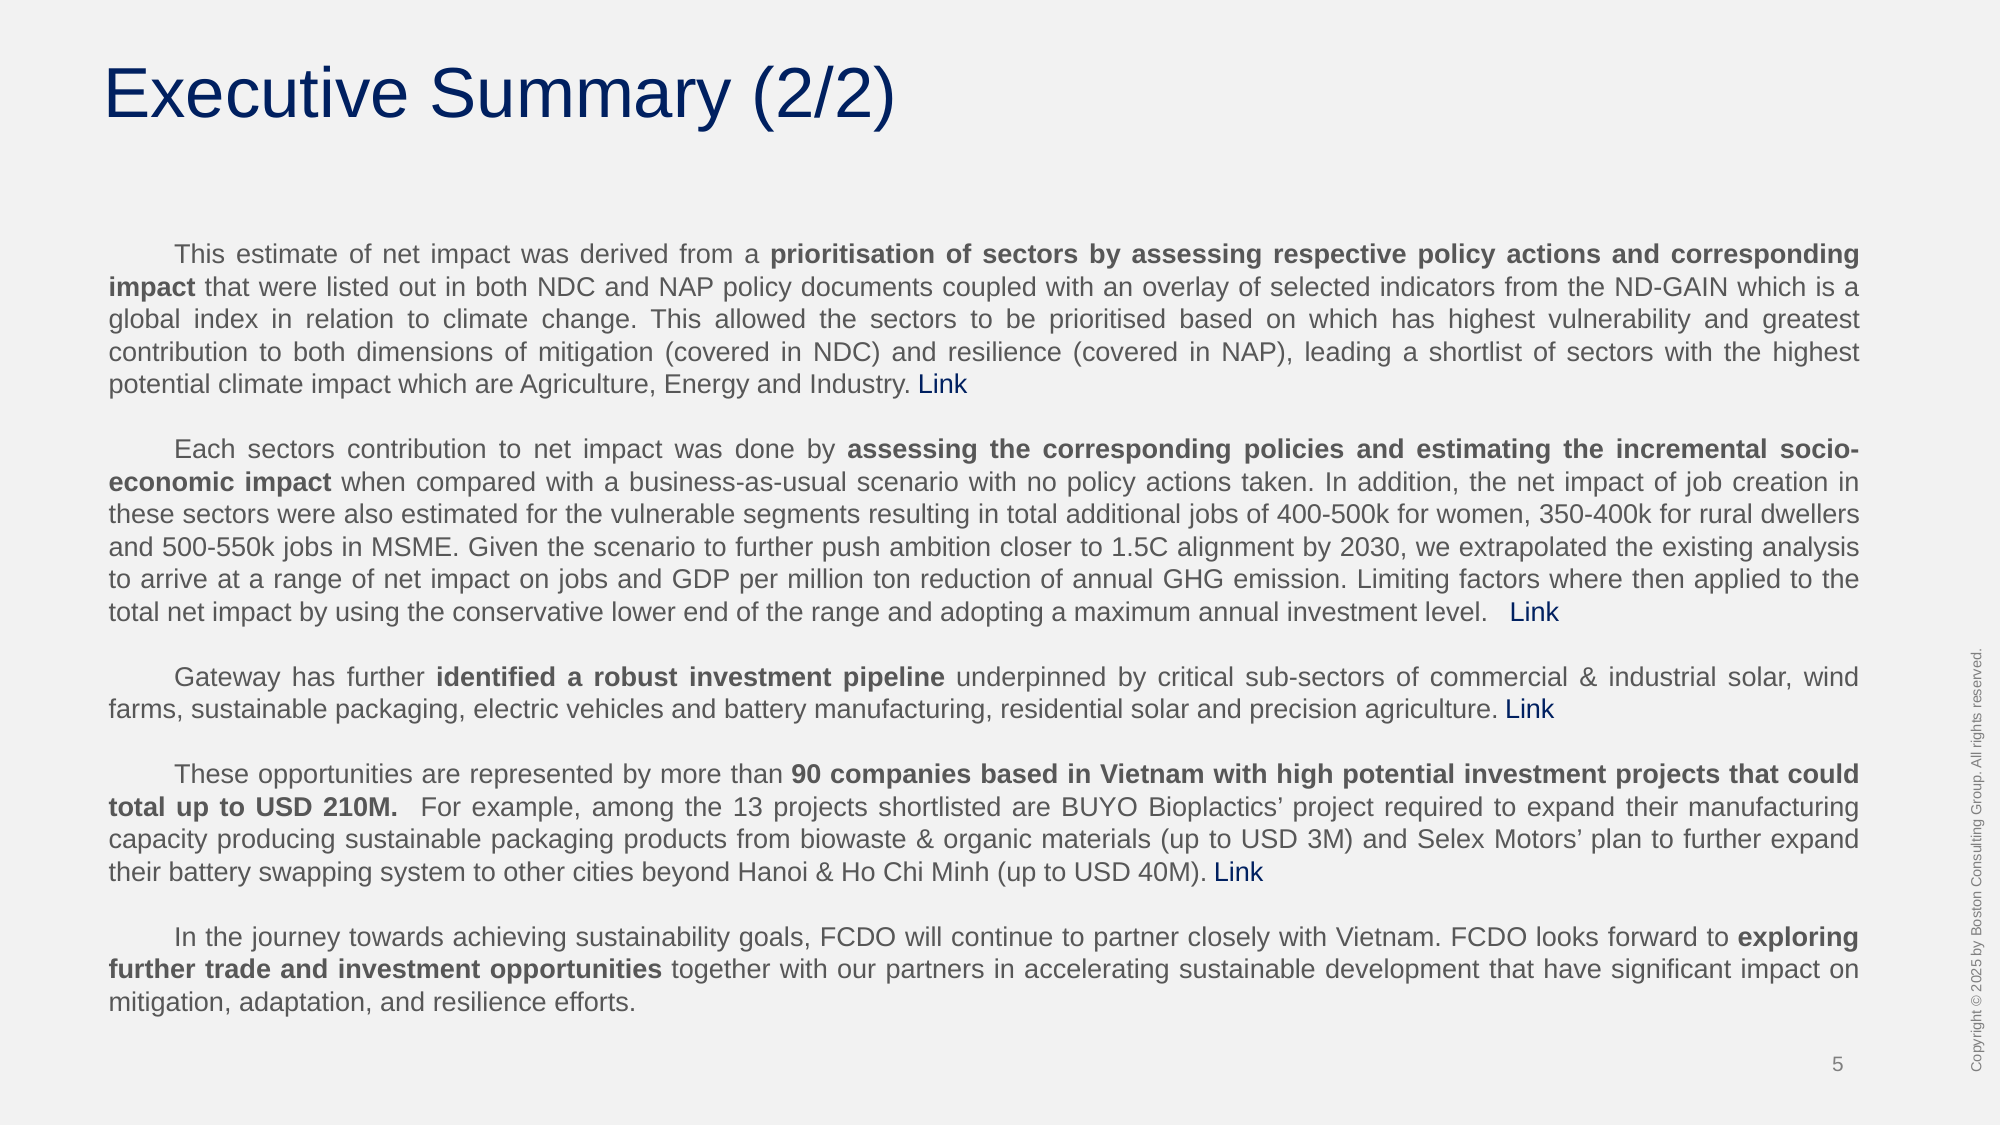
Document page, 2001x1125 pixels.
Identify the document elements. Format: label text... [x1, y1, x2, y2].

title Executive Summary (2/2) [103, 55, 1897, 134]
text_box This estimate of net impact was derived from a prioritisation of sectors by assessing respective policy actions and corresponding impact that were listed out in both NDC and NAP policy documents coupled with an overlay of selected indicators from the ND-GAIN which is a global index in relation to climate change. This allowed the sectors to be prioritised based on which has highest vulnerability and greatest contribution to both dimensions of mitigation (covered in NDC) and resilience (covered in NAP), leading a shortlist of sectors with the highest potential climate impact which are Agriculture, Energy and Industry. Link Each sectors contribution to net impact was done by assessing the corresponding policies and estimating the incremental socio-economic impact when compared with a business-as-usual scenario with no policy actions taken. In addition, the net impact of job creation in these sectors were also estimated for the vulnerable segments resulting in total additional jobs of 400-500k for women, 350-400k for rural dwellers and 500-550k jobs in MSME. Given the scenario to further push ambition closer to 1.5C alignment by 2030, we extrapolated the existing analysis to arrive at a range of net impact on jobs and GDP per million ton reduction of annual GHG emission. Limiting factors where then applied to the total net impact by using the conservative lower end of the range and adopting a maximum annual investment level. Link Gateway has further identified a robust investment pipeline underpinned by critical sub-sectors of commercial & industrial solar, wind farms, sustainable packaging, electric vehicles and battery manufacturing, residential solar and precision agriculture. Link These opportunities are represented by more than 90 companies based in Vietnam with high potential investment projects that could total up to USD 210M. For example, among the 13 projects shortlisted are BUYO Bioplactics’ project required to expand their manufacturing capacity producing sustainable packaging products from biowaste & organic materials (up to USD 3M) and Selex Motors’ plan to further expand their battery swapping system to other cities beyond Hanoi & Ho Chi Minh (up to USD 40M). Link In the journey towards achieving sustainability goals, FCDO will continue to partner closely with Vietnam. FCDO looks forward to exploring further trade and investment opportunities together with our partners in accelerating sustainable development that have significant impact on mitigation, adaptation, and resilience efforts. [70, 228, 1865, 1017]
